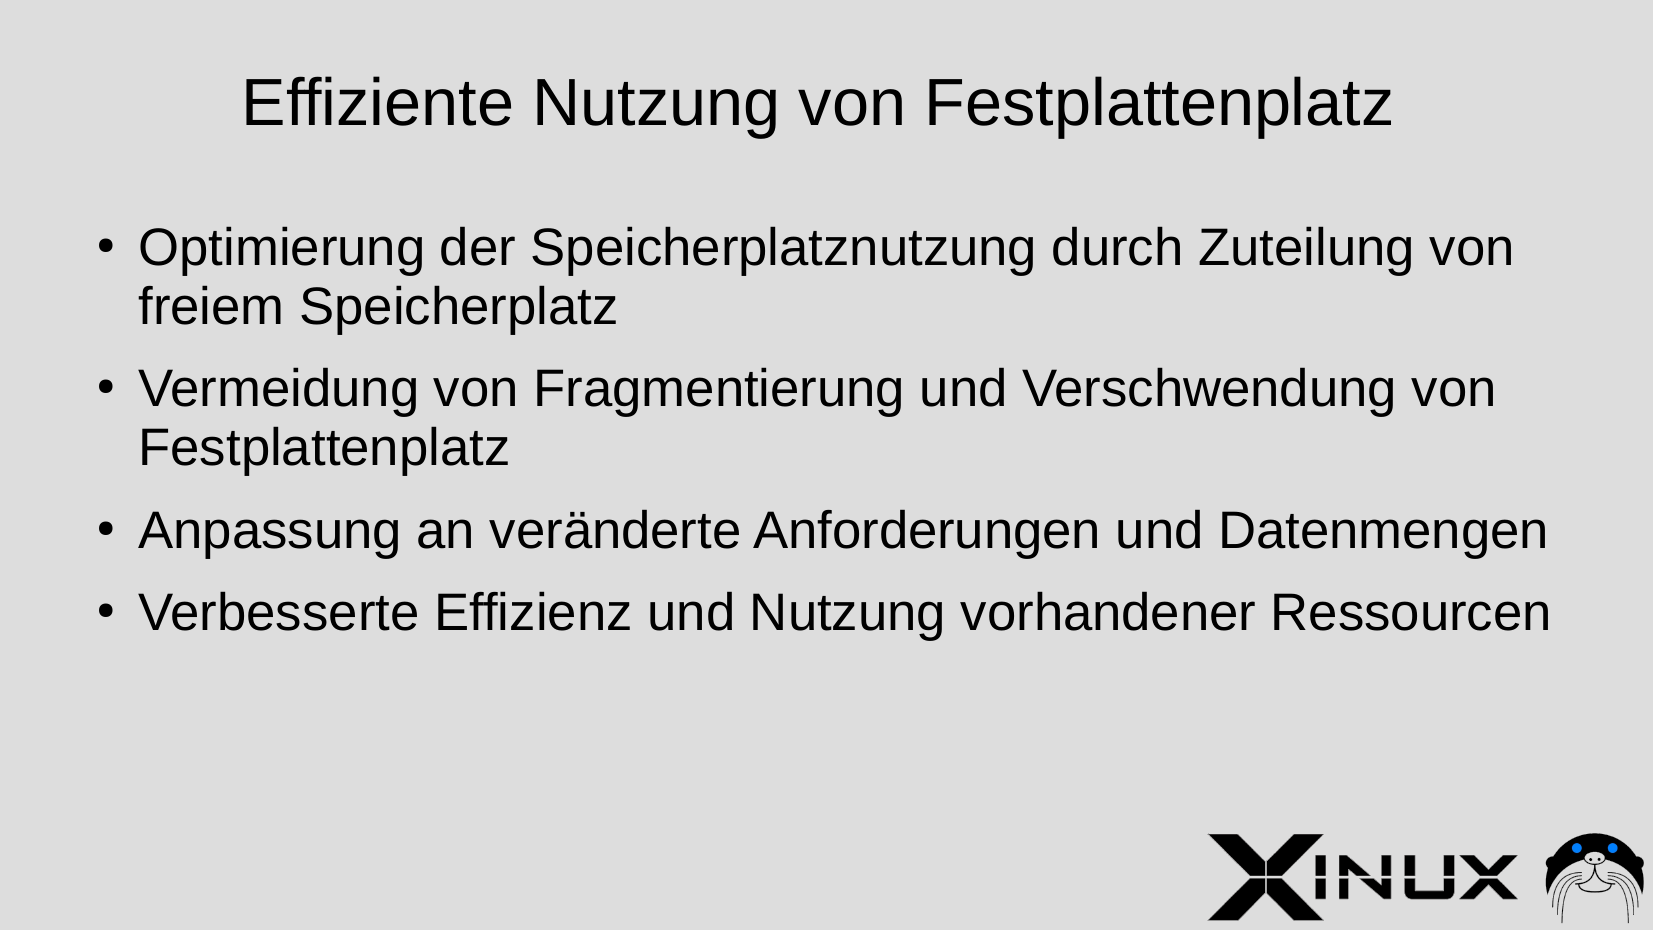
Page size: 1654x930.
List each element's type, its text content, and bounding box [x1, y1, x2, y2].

list Optimierung der Speicherplatznutzung durch Zuteilung von freiem Speicherplatz Vermeidung von Fragmentierung und Verschwendung von Festplattenplatz Anpassung an veränderte Anforderungen und Datenmengen Verbesserte Effizienz und Nutzung vorhandener Ressourcen [82, 217, 1571, 757]
picture [1200, 824, 1650, 930]
title Effiziente Nutzung von Festplattenplatz [75, 24, 1563, 181]
